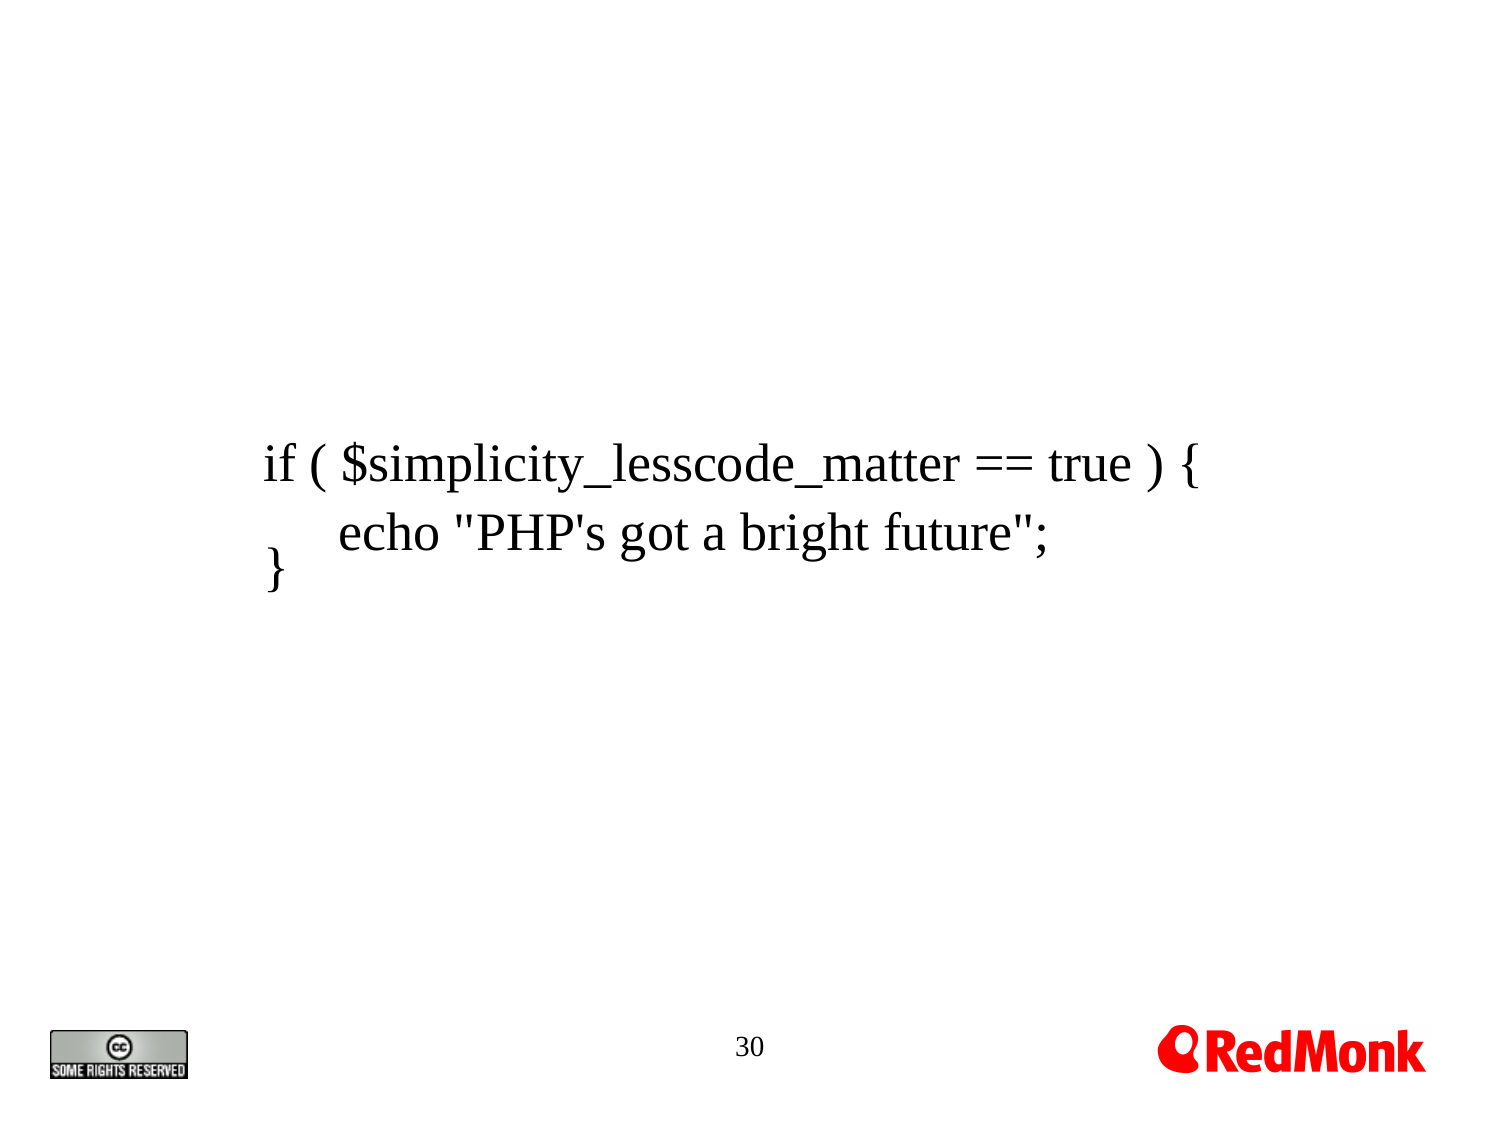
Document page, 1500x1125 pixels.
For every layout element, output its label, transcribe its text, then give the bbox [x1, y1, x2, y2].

picture [1151, 1023, 1433, 1075]
text_box if ( $simplicity_lesscode_matter == true ) { echo "PHP's got a bright future"; } [248, 445, 1500, 766]
picture [50, 1030, 188, 1079]
